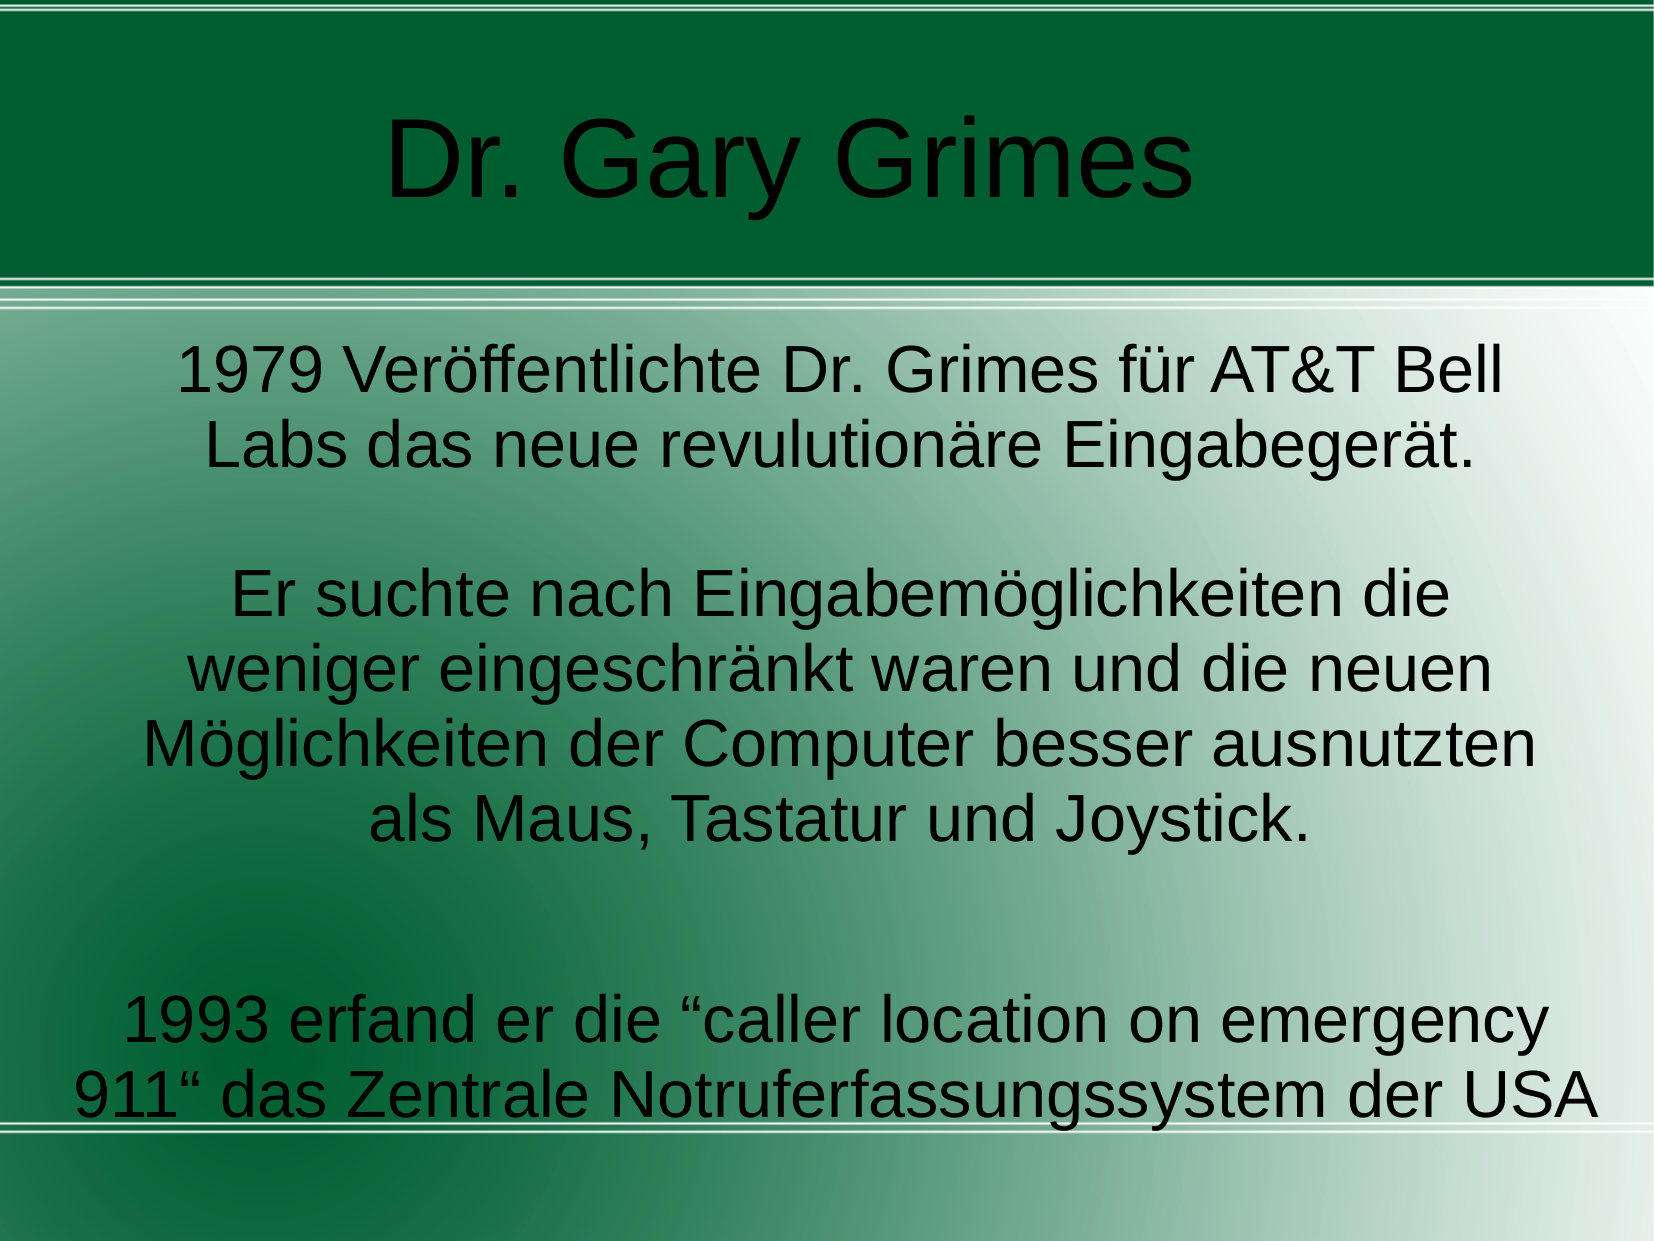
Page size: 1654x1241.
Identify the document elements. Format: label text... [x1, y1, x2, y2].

text_box 1993 erfand er die “caller location on emergency 911“ das Zentrale Notruferfassungssystem der USA [59, 974, 1614, 1139]
text_box 1979 Veröffentlichte Dr. Grimes für AT&T Bell Labs das neue revulutionäre Eingabegerät. Er suchte nach Eingabemöglichkeiten die weniger eingeschränkt waren und die neuen Möglichkeiten der Computer besser ausnutzten als Maus, Tastatur und Joystick. [116, 324, 1565, 863]
picture [0, 0, 1654, 1241]
text_box Dr. Gary Grimes [368, 88, 1211, 229]
